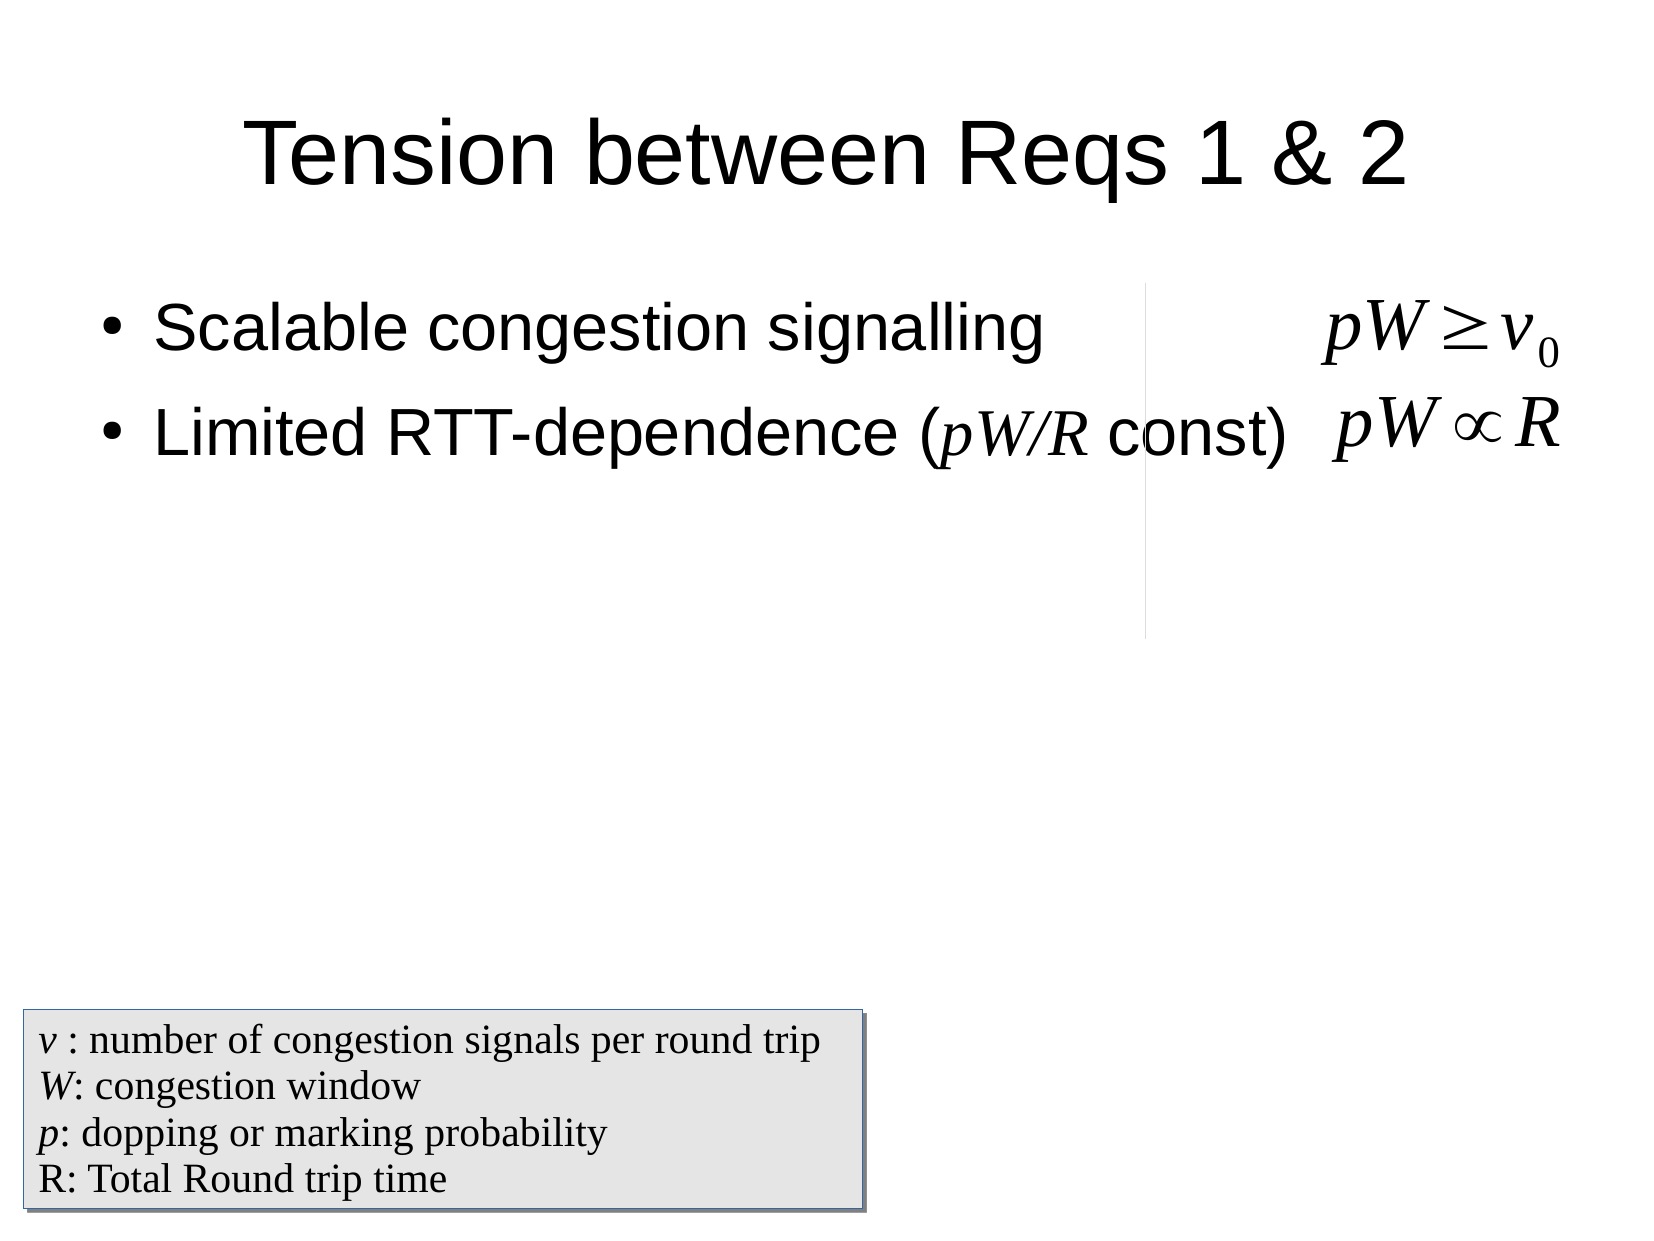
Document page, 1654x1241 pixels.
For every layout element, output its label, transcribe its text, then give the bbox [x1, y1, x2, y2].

chart [1311, 283, 1574, 464]
text_box v : number of congestion signals per round trip W: congestion window p: dopping or marking probability R: Total Round trip time [23, 1009, 863, 1209]
list Scalable congestion signalling Limited RTT-dependence (pW/R const) [82, 290, 1571, 1010]
title Tension between Reqs 1 & 2 [82, 49, 1571, 257]
